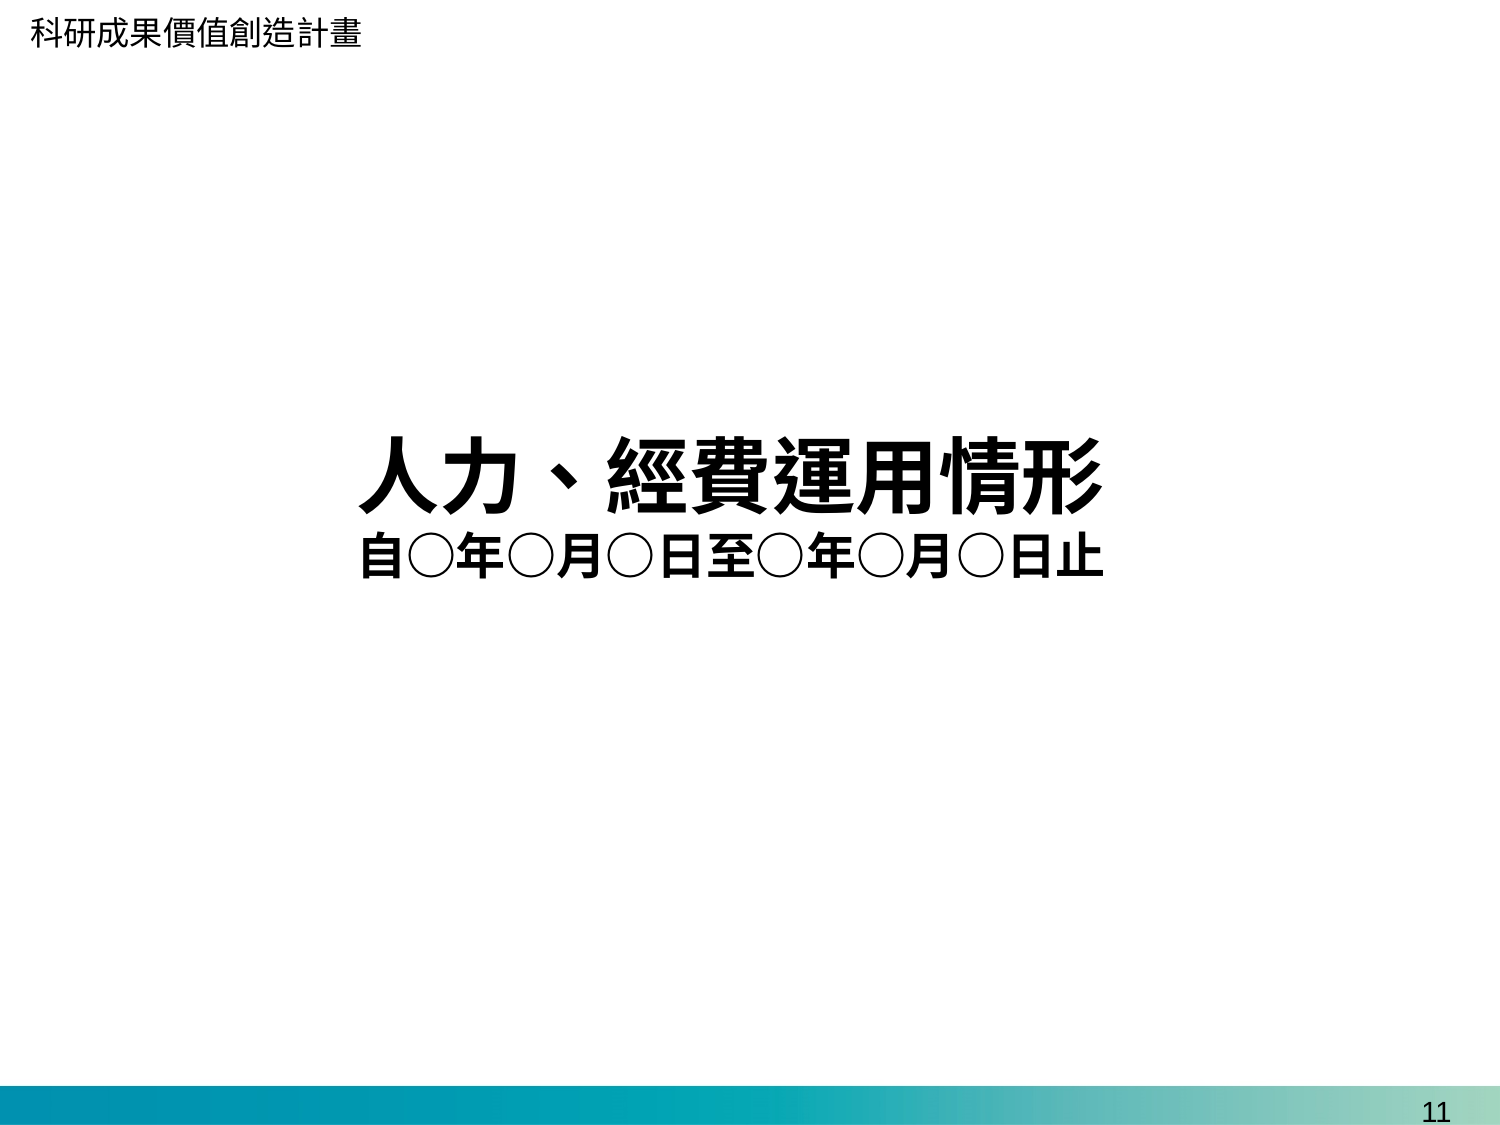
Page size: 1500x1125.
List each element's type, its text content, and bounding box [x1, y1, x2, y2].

title 人力、經費運用情形 自○年○月○日至○年○月○日止 [341, 416, 1159, 634]
text_box 10 [1406, 1085, 1500, 1125]
